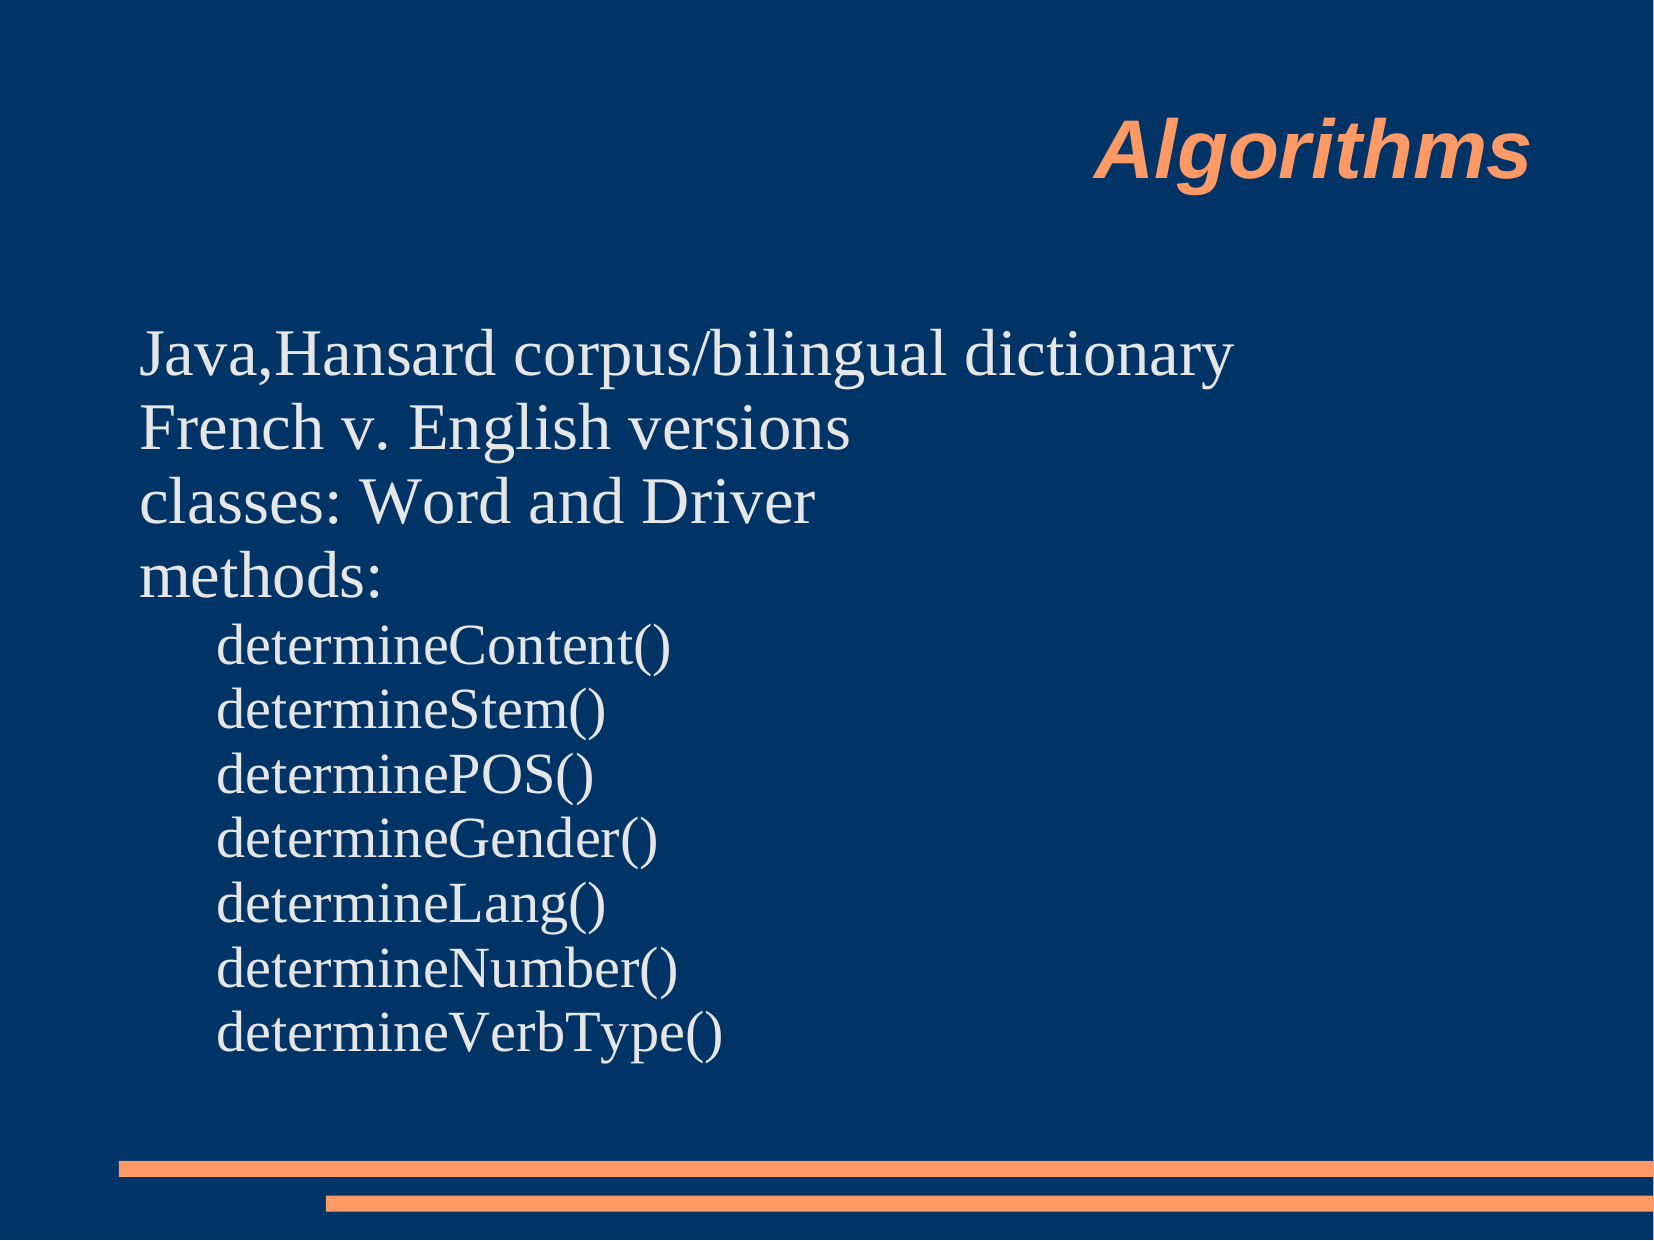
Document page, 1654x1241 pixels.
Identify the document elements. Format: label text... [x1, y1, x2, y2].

list Java,Hansard corpus/bilingual dictionary French v. English versions classes: Word and Driver methods: determineContent() determineStem() determinePOS() determineGender() determineLang() determineNumber() determineVerbType() [121, 316, 1561, 1241]
title Algorithms [121, 46, 1534, 254]
